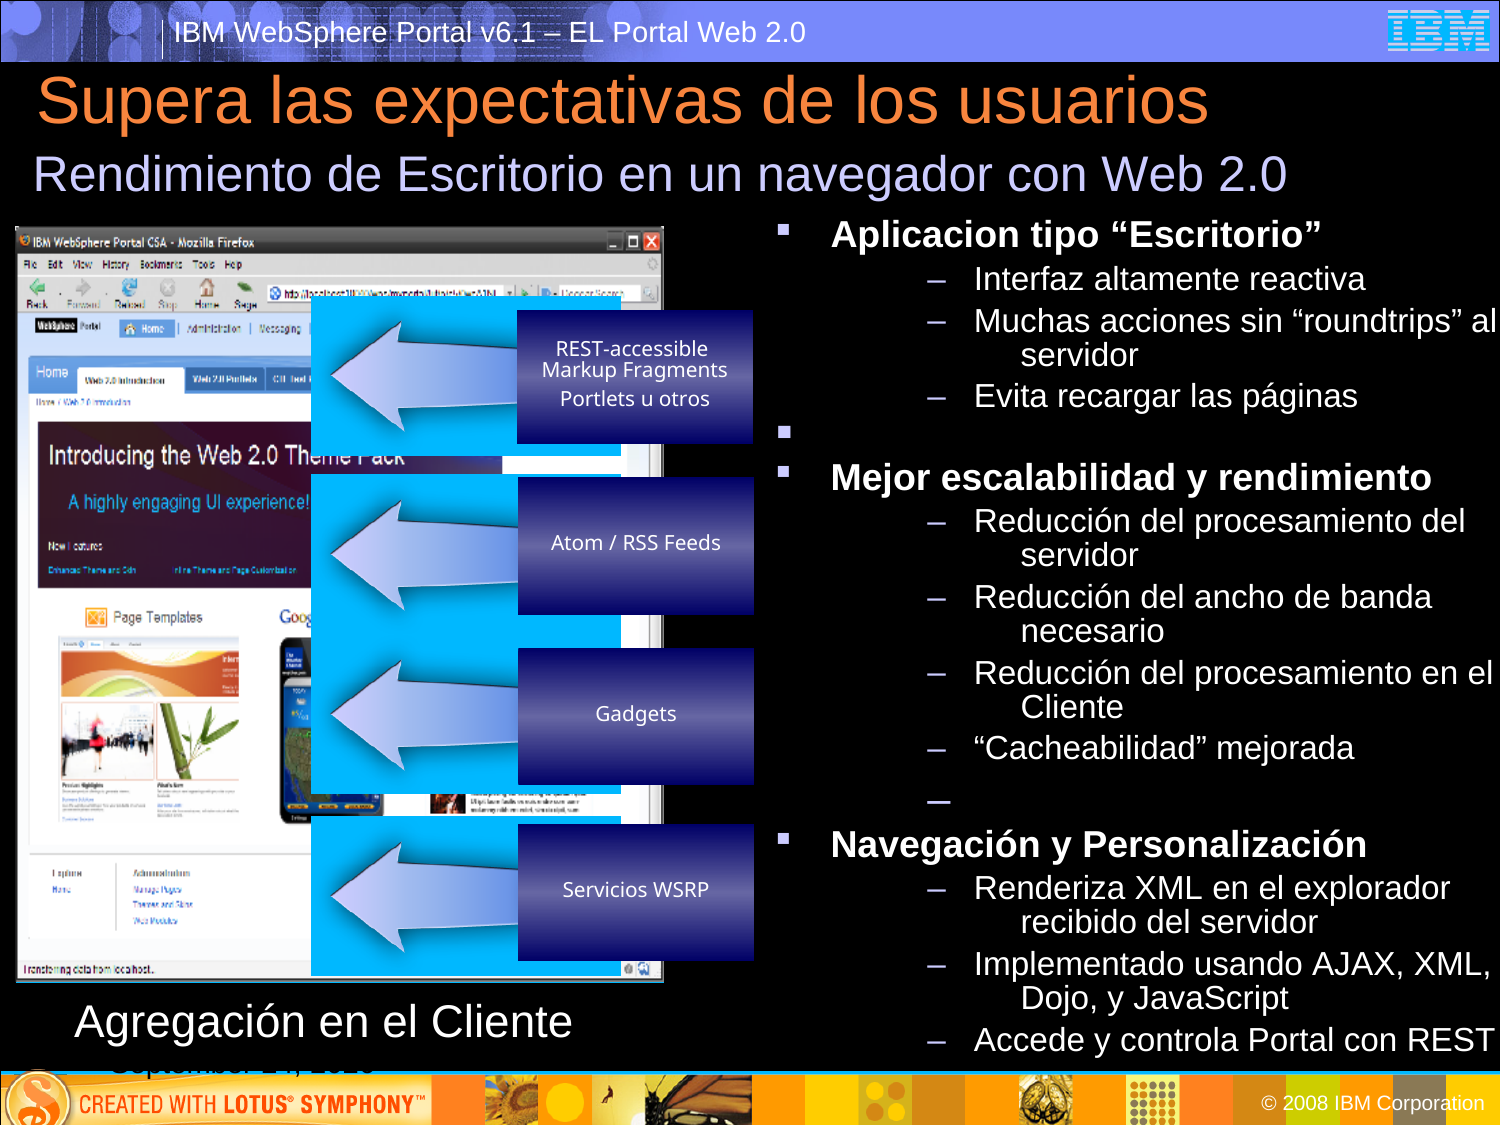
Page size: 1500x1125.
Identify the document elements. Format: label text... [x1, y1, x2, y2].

text_box REST-accessible Markup Fragments Portlets u otros [516, 310, 753, 444]
text_box Rendimiento de Escritorio en un navegador con Web 2.0 [17, 128, 1500, 211]
chart [621, 615, 665, 647]
title Supera las expectativas de los usuarios [21, 58, 1452, 128]
picture [332, 662, 518, 768]
picture [332, 502, 518, 608]
picture [332, 844, 518, 950]
list Aplicacion tipo “Escritorio” Interfaz altamente reactiva Muchas acciones sin “roundtrips” al servidor Evita recargar las páginas Mejor escalabilidad y rendimiento Reducción del procesamiento del servidor Reducción del ancho de banda necesario Reducción del procesamiento en el Cliente “Cacheabilidad” mejorada Navegación y Personalización Renderiza XML en el explorador recibido del servidor Implementado usando AJAX, XML, Dojo, y JavaScript Accede y controla Portal con REST [759, 211, 1500, 1096]
title Agregación en el Cliente [59, 985, 651, 1062]
picture [332, 323, 516, 429]
picture [1, 1071, 1500, 1125]
chart [15, 226, 665, 984]
picture [1296, 1097, 1302, 1109]
text_box Gadgets [518, 647, 755, 786]
picture [1358, 1096, 1366, 1107]
picture [1, 1, 1499, 62]
text_box Atom / RSS Feeds [518, 477, 755, 615]
text_box Servicios WSRP [518, 824, 755, 962]
picture [1308, 1097, 1314, 1109]
